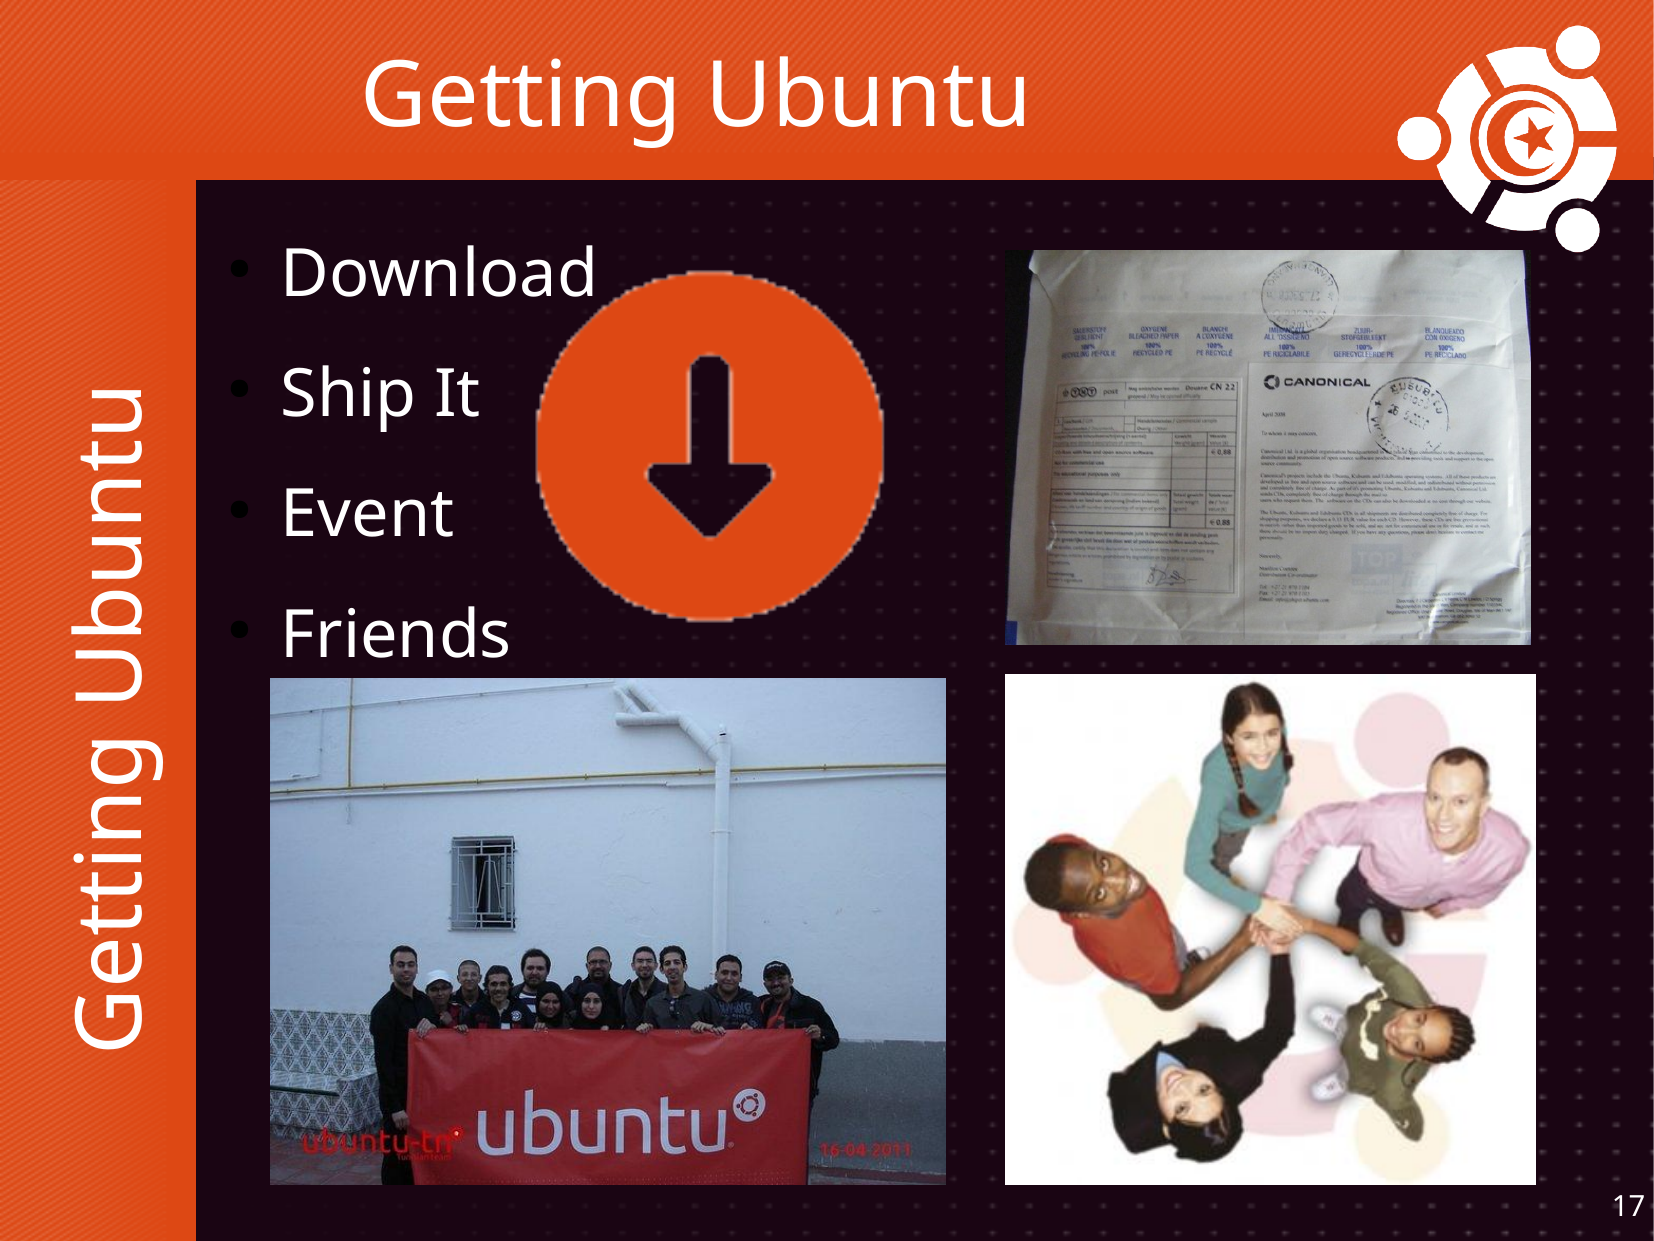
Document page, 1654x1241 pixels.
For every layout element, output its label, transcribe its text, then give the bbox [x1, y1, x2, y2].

title Getting Ubuntu [17, 210, 196, 1229]
picture [0, 0, 1654, 1241]
title Getting Ubuntu [0, 2, 1394, 181]
list Download Ship It Event Friends [210, 225, 1639, 1186]
